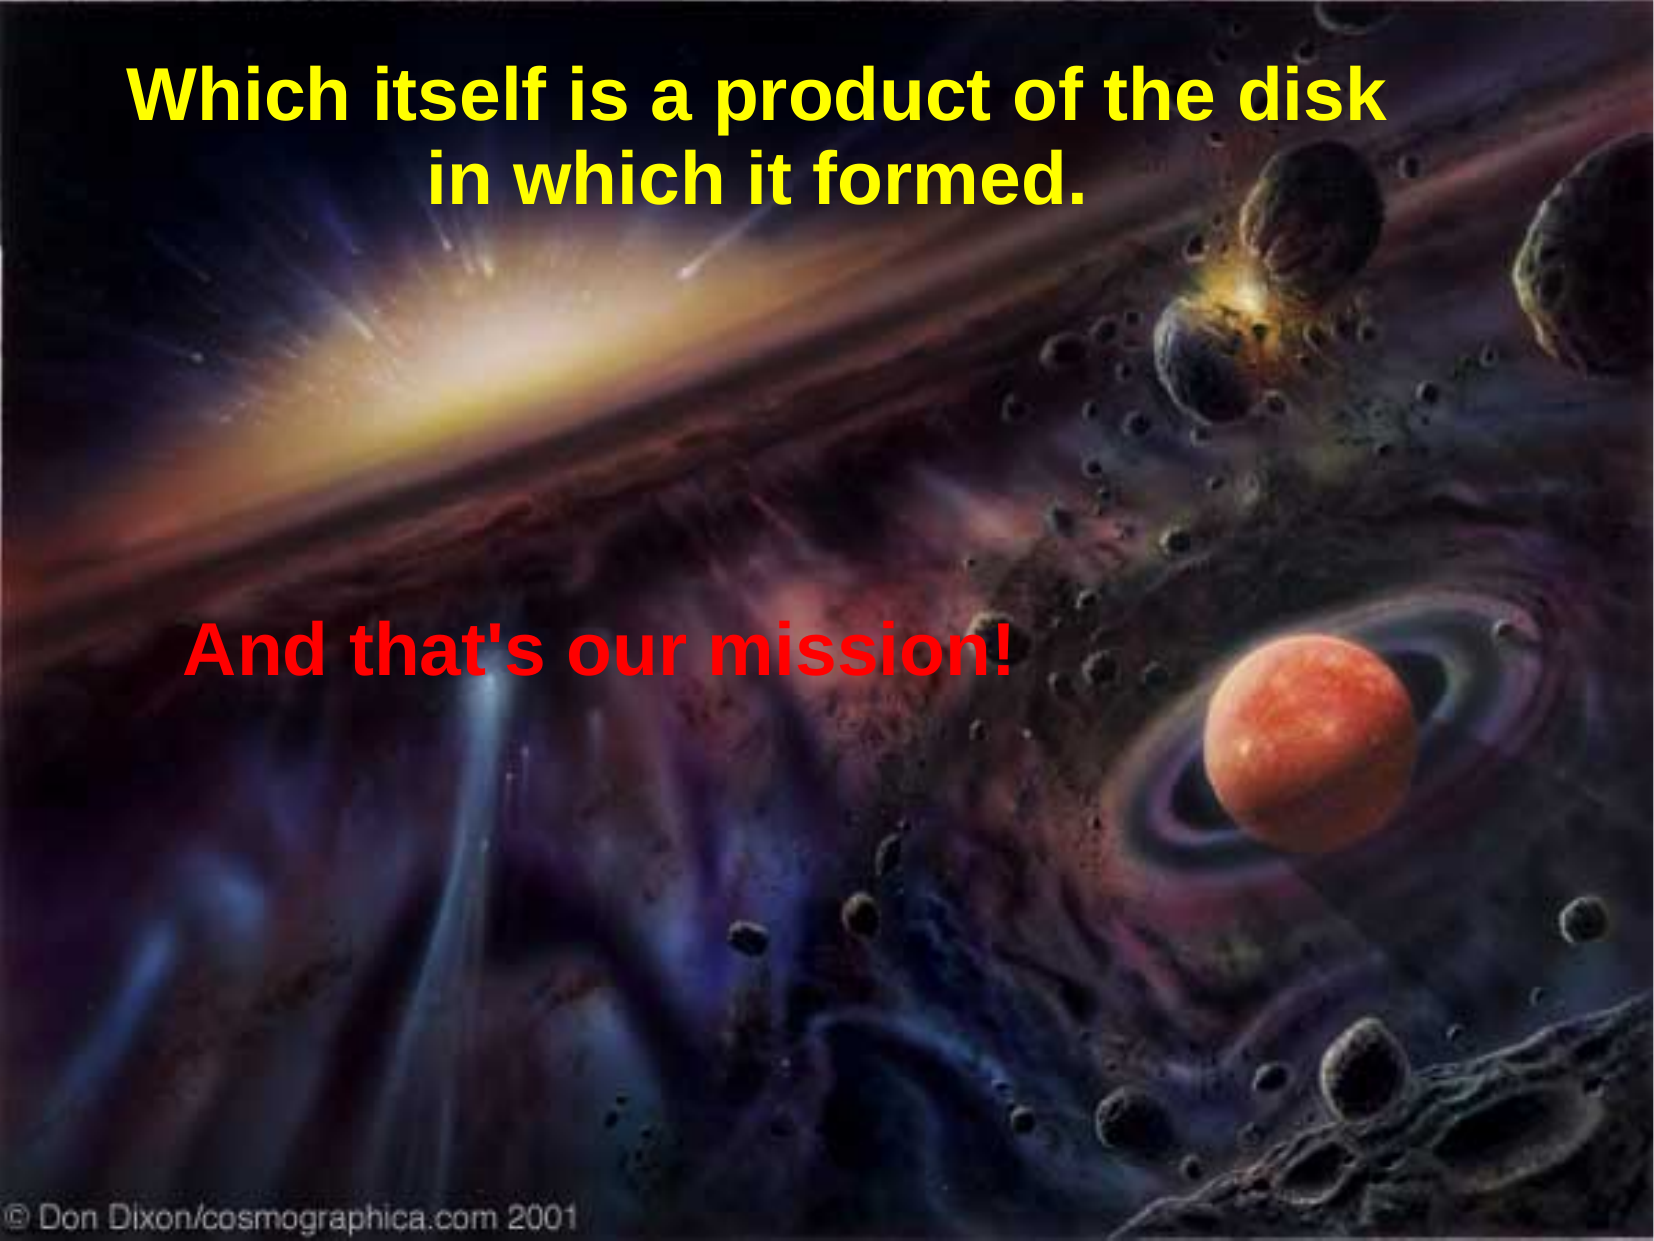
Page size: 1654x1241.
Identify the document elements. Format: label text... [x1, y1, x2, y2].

text_box Which itself is a product of the disk in which it formed. [105, 45, 1411, 228]
text_box And that's our mission! [135, 600, 1066, 699]
picture [0, 0, 1654, 1241]
